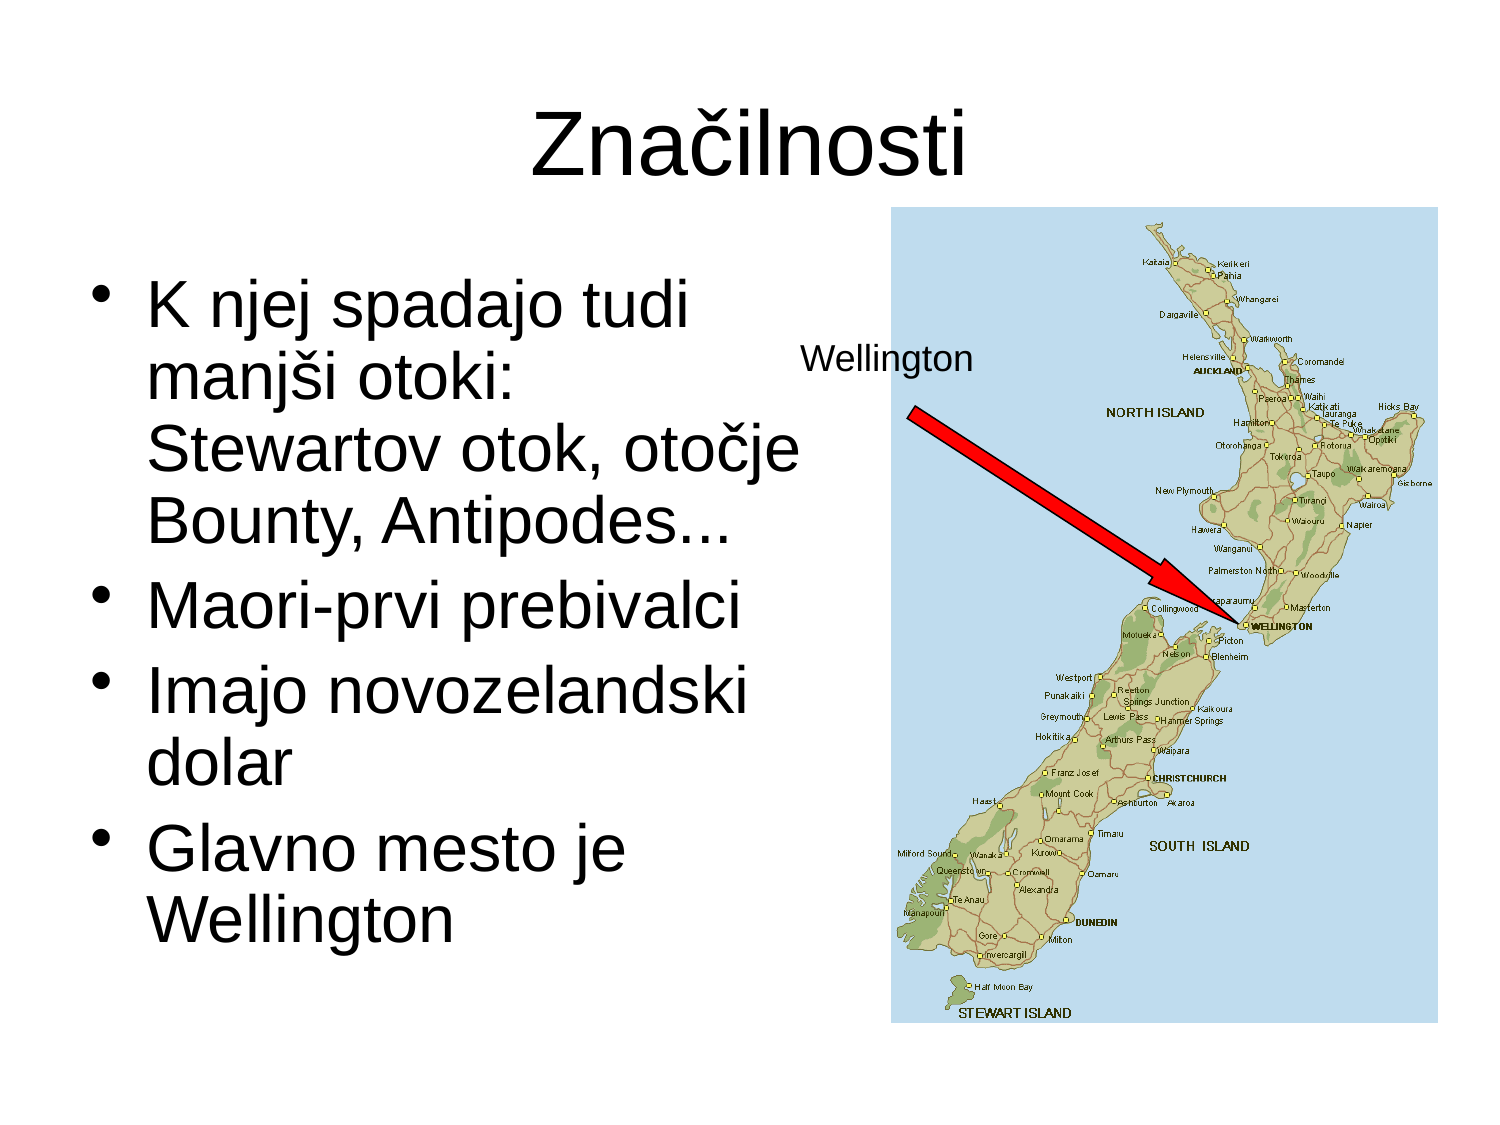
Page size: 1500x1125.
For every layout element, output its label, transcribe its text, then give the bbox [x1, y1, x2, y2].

text_box Wellington [785, 326, 999, 387]
text_box [907, 406, 1239, 625]
title Značilnosti [75, 45, 1425, 233]
picture [891, 207, 1438, 1023]
list K njej spadajo tudi manjši otoki: Stewartov otok, otočje Bounty, Antipodes... Maori-prvi prebivalci Imajo novozelandski dolar Glavno mesto je Wellington [75, 262, 821, 1005]
